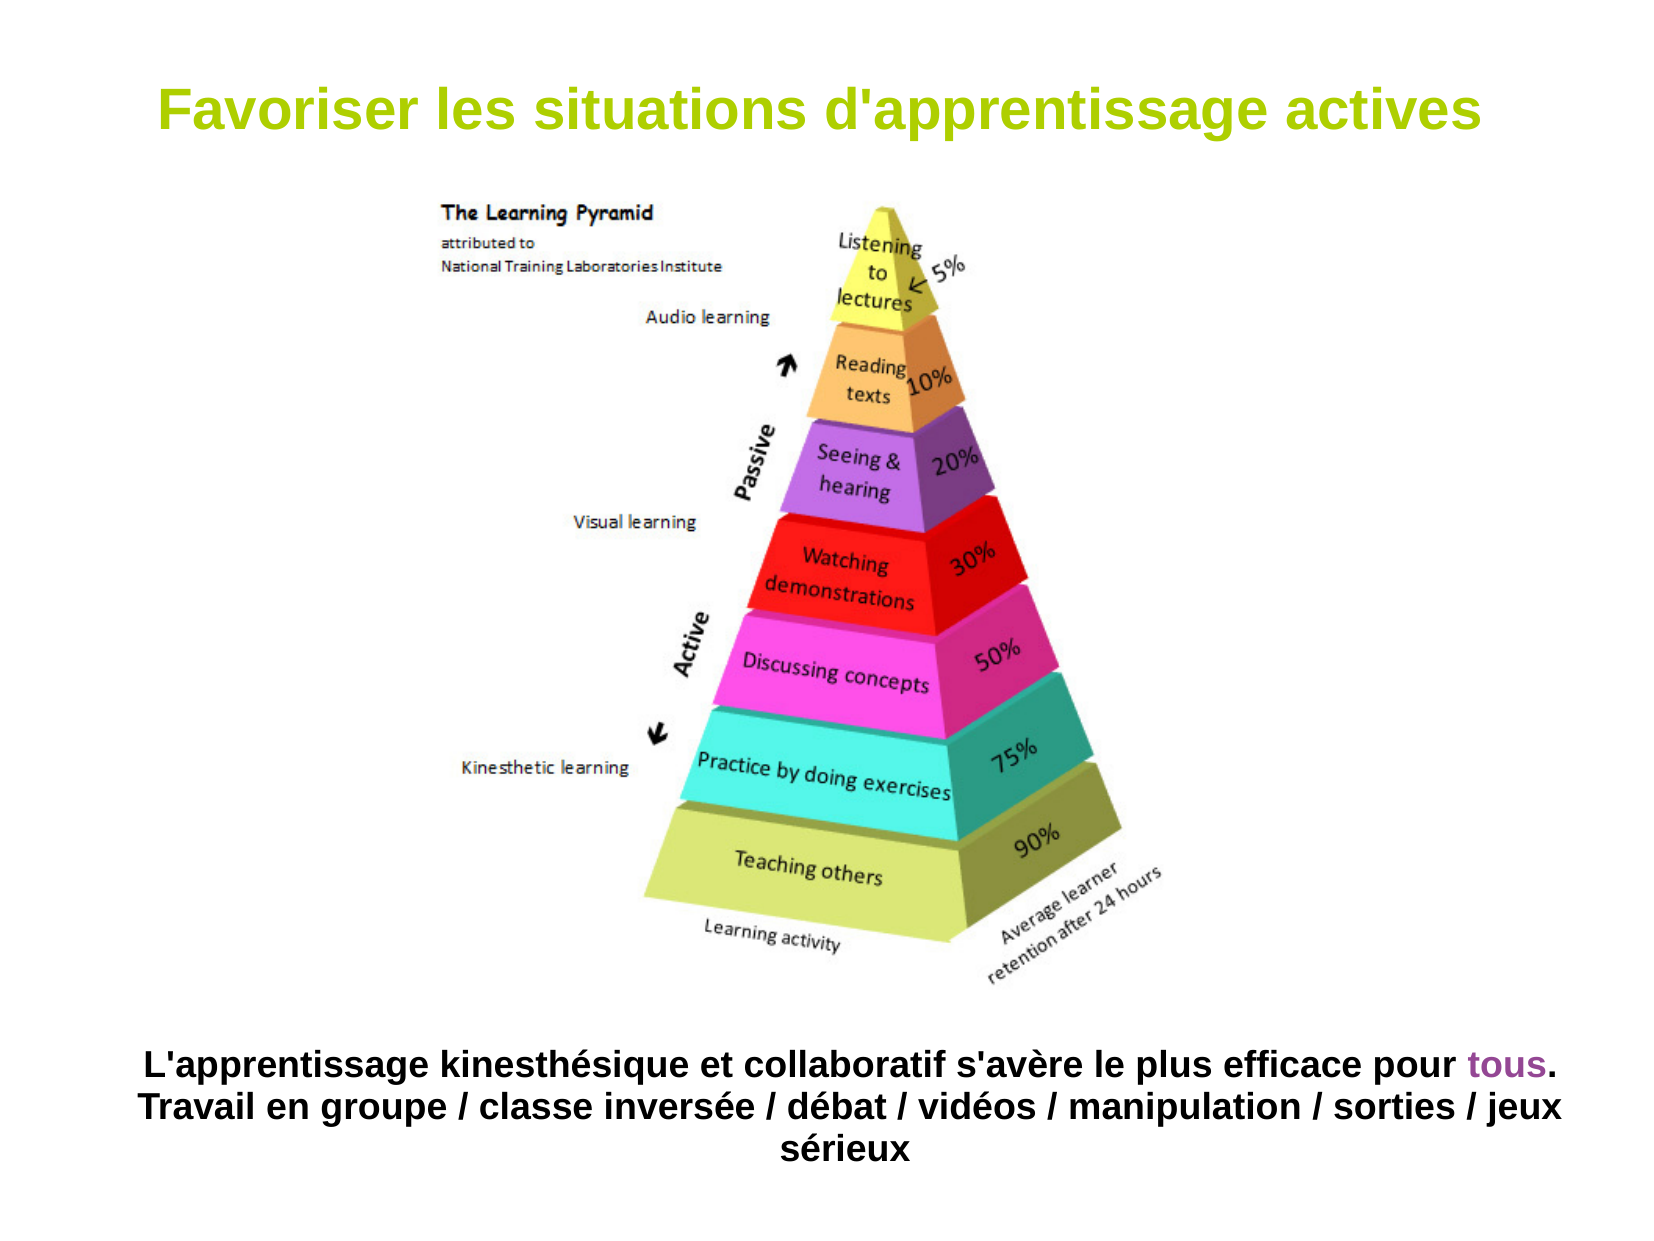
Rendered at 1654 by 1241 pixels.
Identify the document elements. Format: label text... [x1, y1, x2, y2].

title Favoriser les situations d'apprentissage actives [35, 52, 1607, 166]
text_box L'apprentissage kinesthésique et collaboratif s'avère le plus efficace pour tous. Travail en groupe / classe inversée / débat / vidéos / manipulation / sorties / jeux sérieux [118, 1036, 1583, 1182]
picture [413, 189, 1228, 1004]
